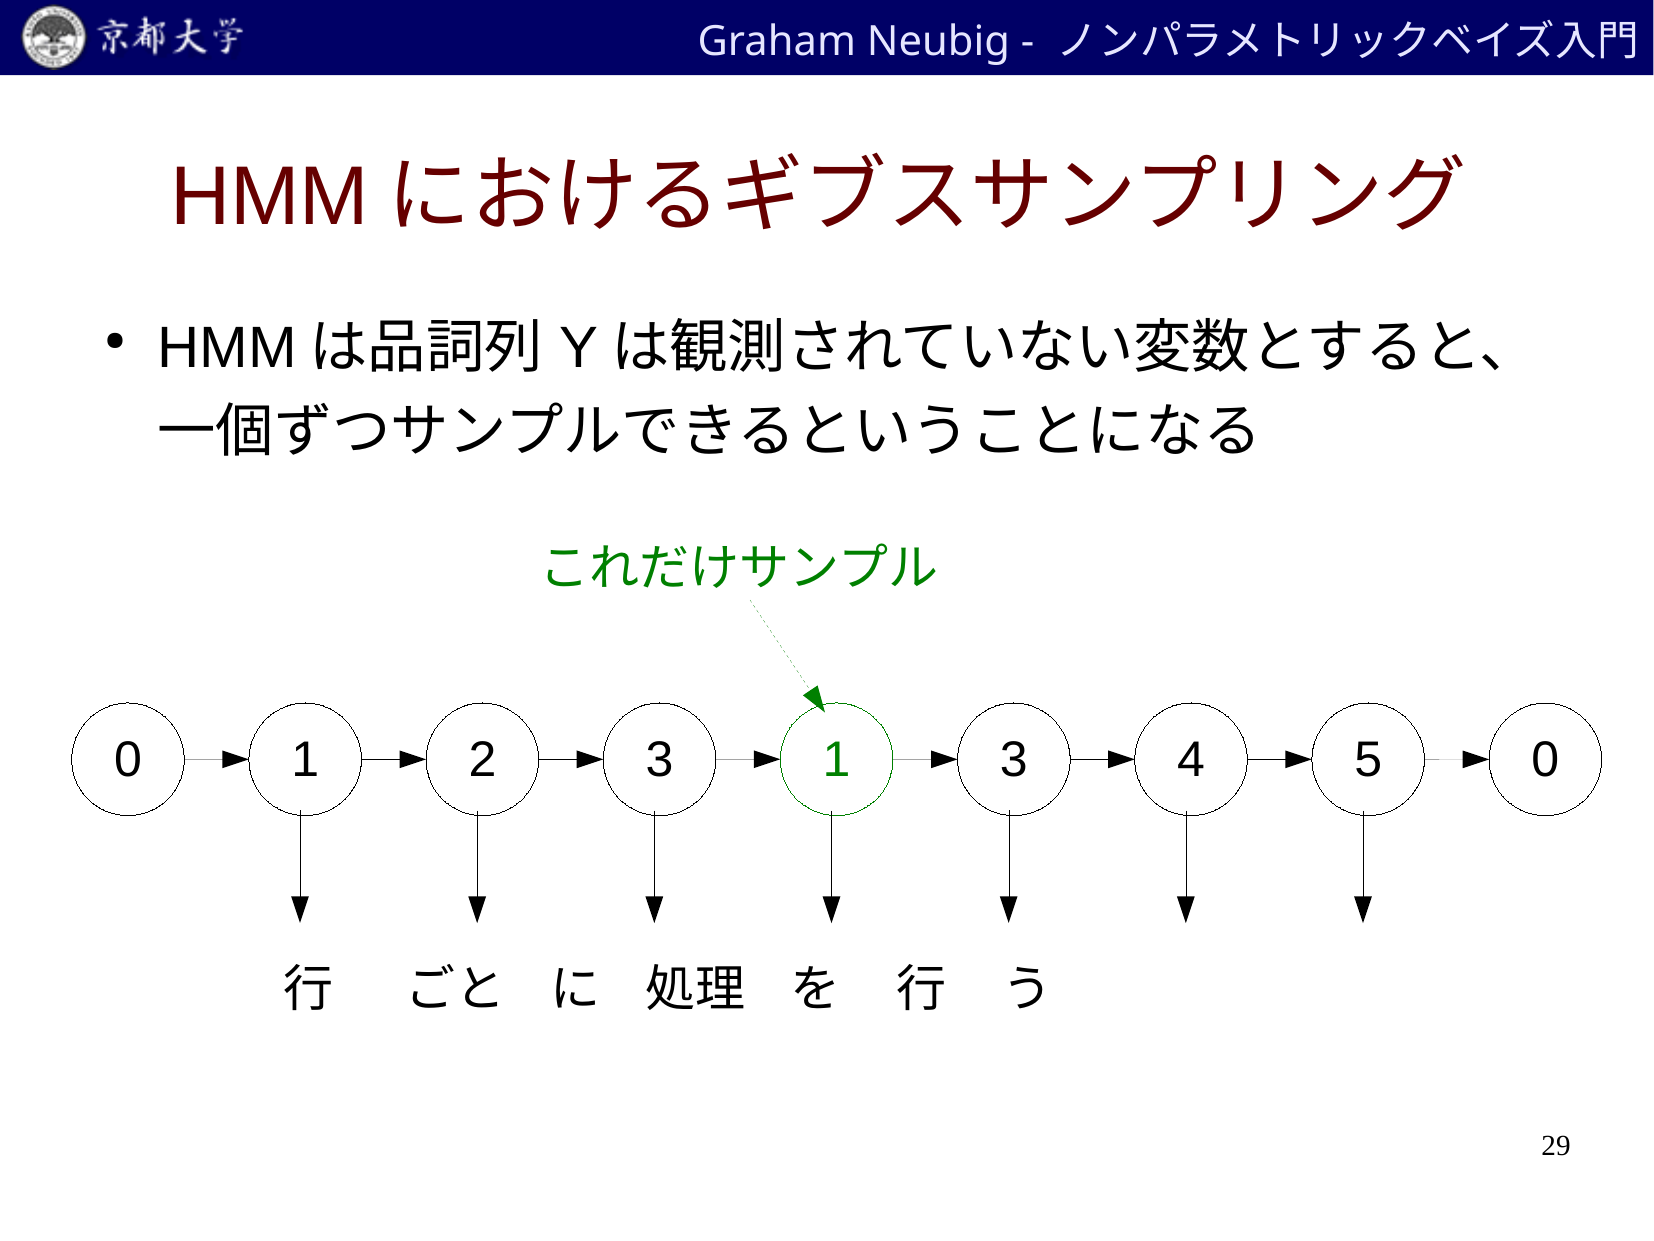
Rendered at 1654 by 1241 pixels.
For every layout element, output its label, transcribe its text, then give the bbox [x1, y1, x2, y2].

text_box これだけサンプル [525, 520, 955, 589]
text_box 1 [780, 702, 893, 816]
list HMMは品詞列Yは観測されていない変数とすると、一個ずつサンプルできるということになる [86, 300, 1576, 759]
text_box 5 [1311, 702, 1425, 816]
title HMMにおけるギブスサンプリング [75, 100, 1564, 277]
text_box 行 ごと に 処理 を 行 う [250, 941, 1654, 1011]
text_box 4 [1134, 702, 1248, 816]
text_box 1 [248, 702, 362, 816]
text_box 2 [426, 702, 539, 816]
text_box 3 [603, 702, 716, 816]
text_box 0 [71, 702, 185, 816]
text_box 0 [1489, 703, 1602, 816]
text_box 3 [957, 702, 1071, 816]
picture [0, 0, 247, 70]
list HMMは品詞列Yは観測されていない変数とすると、一個ずつサンプルできるということになる [86, 760, 1576, 1104]
